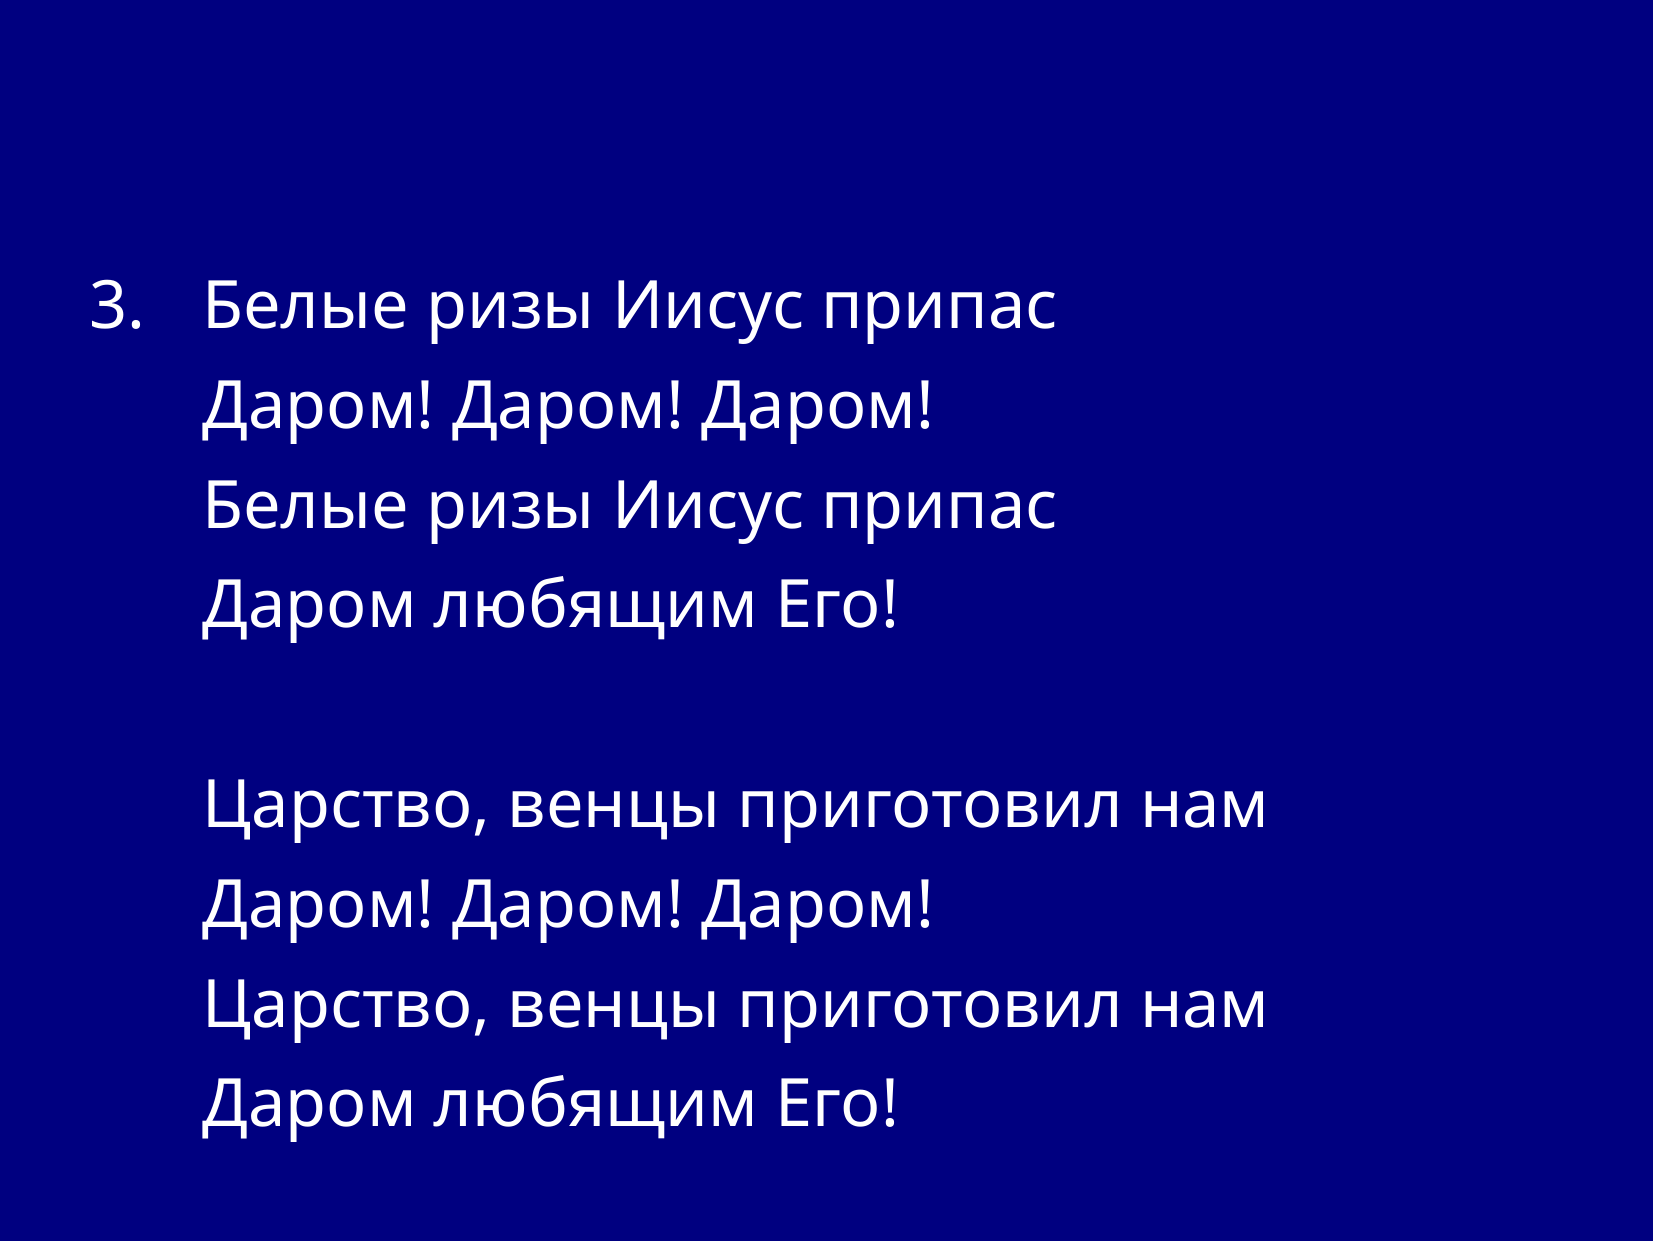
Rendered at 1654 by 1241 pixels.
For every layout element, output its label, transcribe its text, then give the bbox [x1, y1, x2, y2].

text_box 3. Белые ризы Иисус припас Даром! Даром! Даром! Белые ризы Иисус припас Даром любящим Его! Царство, венцы приготовил нам Даром! Даром! Даром! Царство, венцы приготовил нам Даром любящим Его! [75, 150, 1576, 1163]
